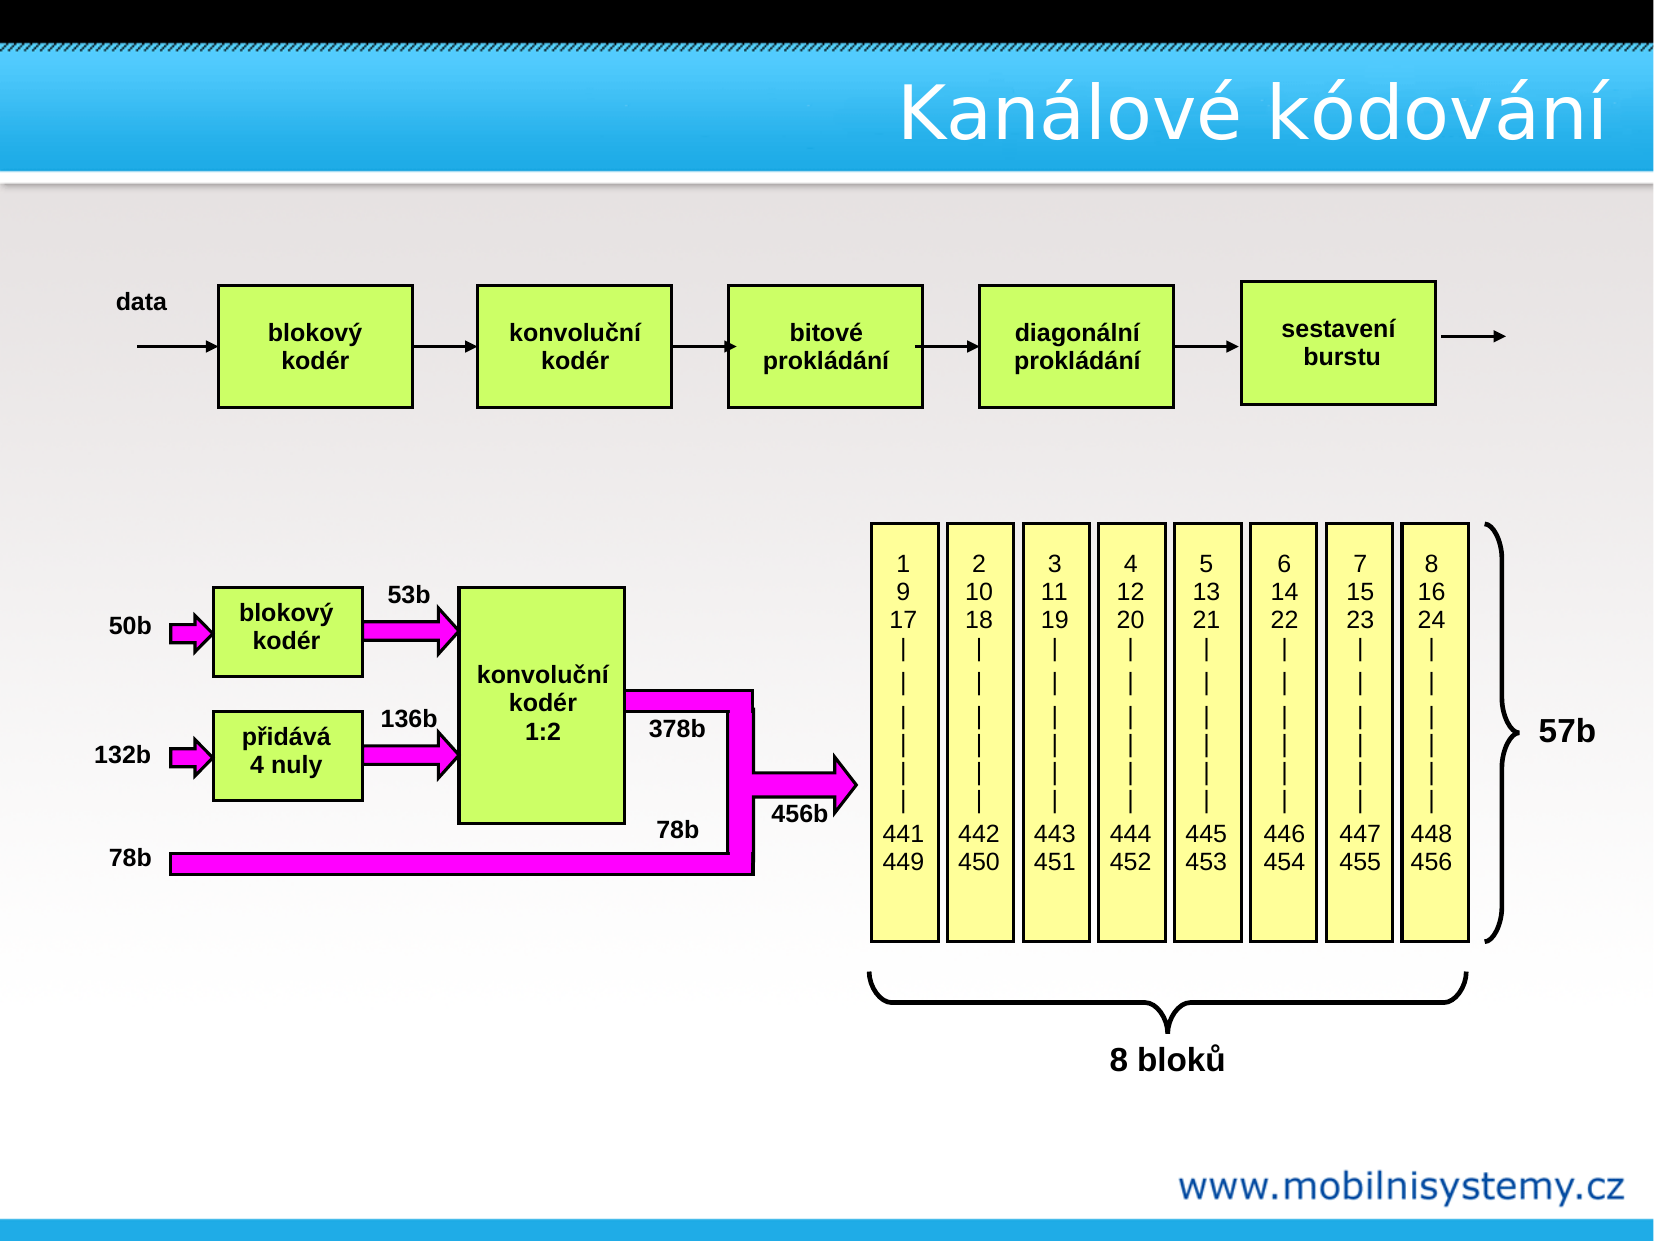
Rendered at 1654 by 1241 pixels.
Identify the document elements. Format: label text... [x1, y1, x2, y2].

text_box [1098, 523, 1166, 542]
text_box 2 10 18 | | | | | | 442 450 [932, 542, 1007, 884]
text_box konvoluční kodér 1:2 [461, 653, 625, 753]
text_box [1241, 281, 1436, 405]
text_box 6 14 22 | | | | | | 446 454 [1237, 542, 1313, 884]
text_box blokový kodér [224, 590, 350, 663]
text_box 136b [365, 696, 453, 741]
text_box [1023, 523, 1090, 542]
text_box [170, 690, 857, 875]
text_box [871, 884, 939, 942]
text_box [218, 285, 413, 408]
text_box 132b [79, 733, 167, 777]
text_box 7 15 23 | | | | | | 447 455 [1313, 542, 1384, 884]
text_box data [100, 279, 183, 324]
text_box 5 13 21 | | | | | | 445 453 [1159, 542, 1237, 884]
text_box [1326, 884, 1393, 942]
text_box bitové prokládání [747, 310, 905, 383]
text_box přidává 4 nuly [226, 714, 347, 787]
text_box [1098, 884, 1166, 942]
text_box [947, 884, 1014, 942]
text_box 53b [372, 572, 447, 617]
text_box blokový kodér [252, 310, 378, 383]
text_box [1402, 523, 1469, 542]
text_box [1174, 523, 1242, 542]
text_box 1 9 17 | | | | | | 441 449 [856, 542, 932, 884]
text_box 4 12 20 | | | | | | 444 452 [1083, 542, 1159, 884]
text_box 456b [756, 792, 844, 836]
text_box [1250, 523, 1317, 542]
text_box [871, 523, 939, 542]
text_box 78b [641, 808, 715, 852]
text_box 8 16 24 | | | | | | 448 456 [1384, 542, 1479, 884]
text_box [1402, 884, 1469, 942]
title Kanálové kódování [29, 41, 1624, 185]
text_box 3 11 19 | | | | | | 443 451 [1007, 542, 1083, 884]
text_box konvoluční kodér [493, 310, 657, 383]
text_box diagonální prokládání [998, 310, 1157, 383]
text_box 78b [93, 835, 168, 879]
text_box [947, 523, 1014, 542]
text_box [170, 587, 625, 824]
text_box [979, 285, 1174, 408]
text_box 8 bloků [1094, 1033, 1242, 1086]
text_box [1023, 884, 1090, 942]
picture [0, 0, 1654, 1241]
text_box 378b [633, 707, 722, 751]
text_box [1250, 884, 1317, 942]
text_box sestavení burstu [1266, 307, 1412, 379]
text_box [1174, 884, 1242, 942]
text_box 50b [93, 604, 168, 648]
text_box [1326, 523, 1393, 542]
text_box [728, 285, 923, 408]
text_box 57b [1519, 704, 1616, 758]
text_box [477, 285, 672, 408]
